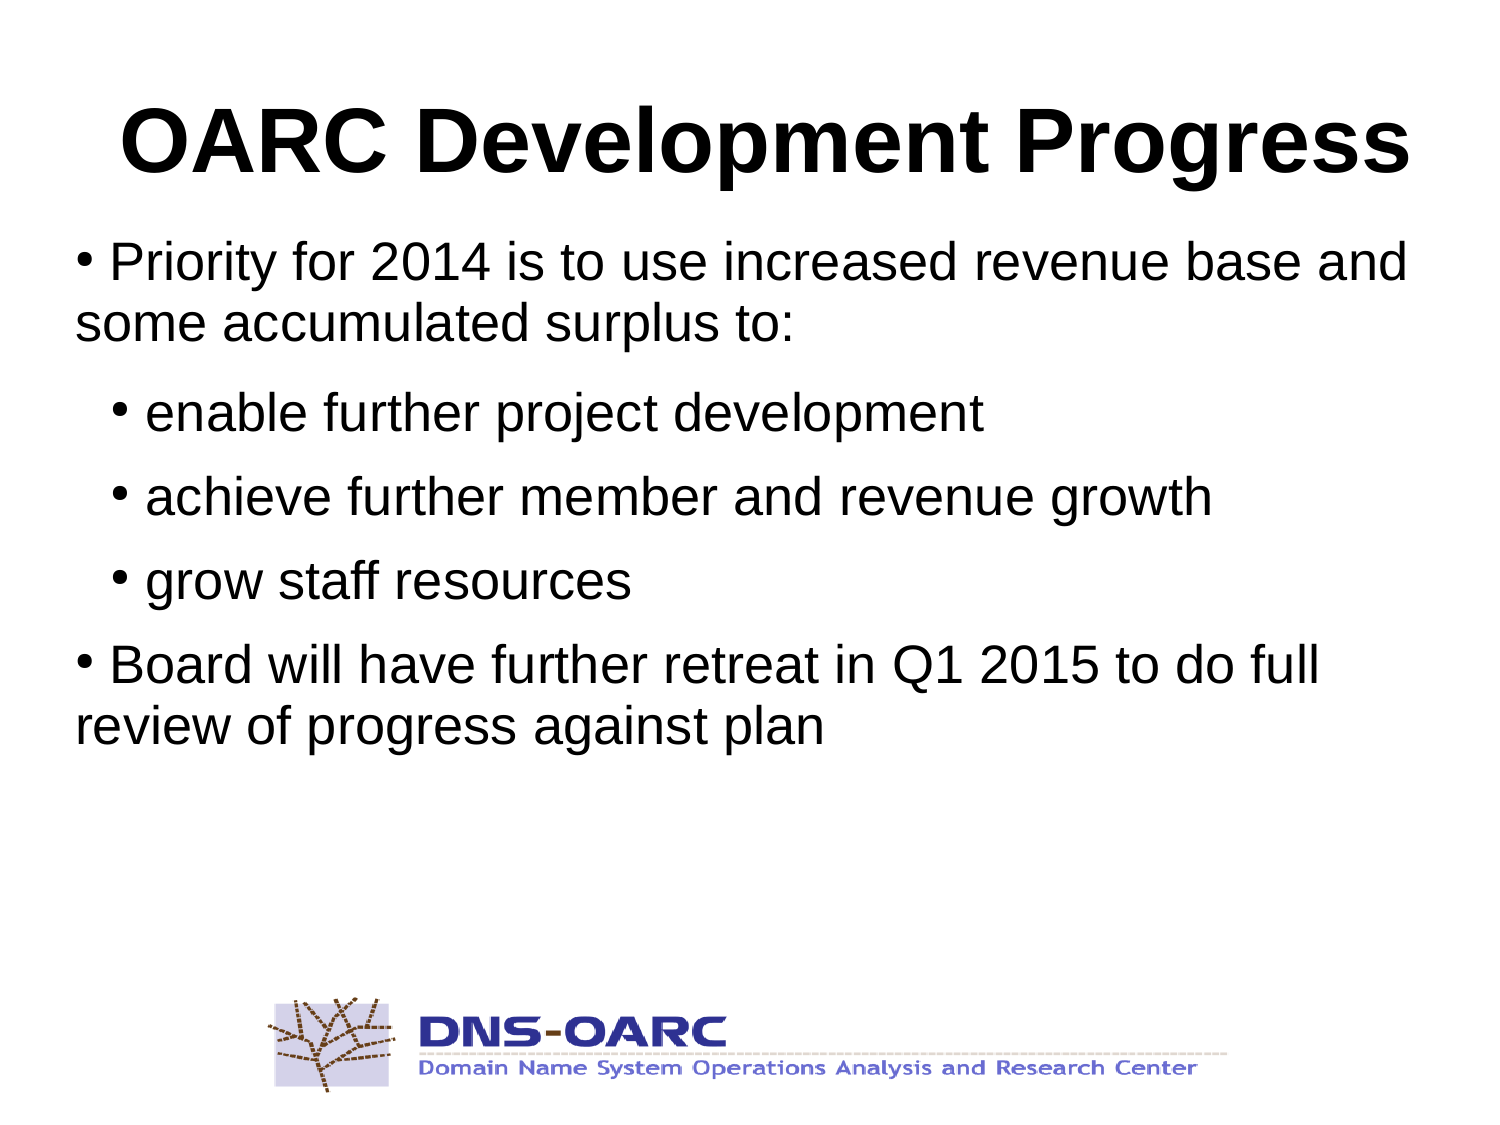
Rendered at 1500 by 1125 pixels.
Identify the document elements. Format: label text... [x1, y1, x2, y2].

list Priority for 2014 is to use increased revenue base and some accumulated surplus to: enable further project development achieve further member and revenue growth grow staff resources Board will have further retreat in Q1 2015 to do full review of progress against plan [75, 227, 1426, 881]
title OARC Development Progress [75, 44, 1426, 227]
picture [214, 991, 1259, 1099]
